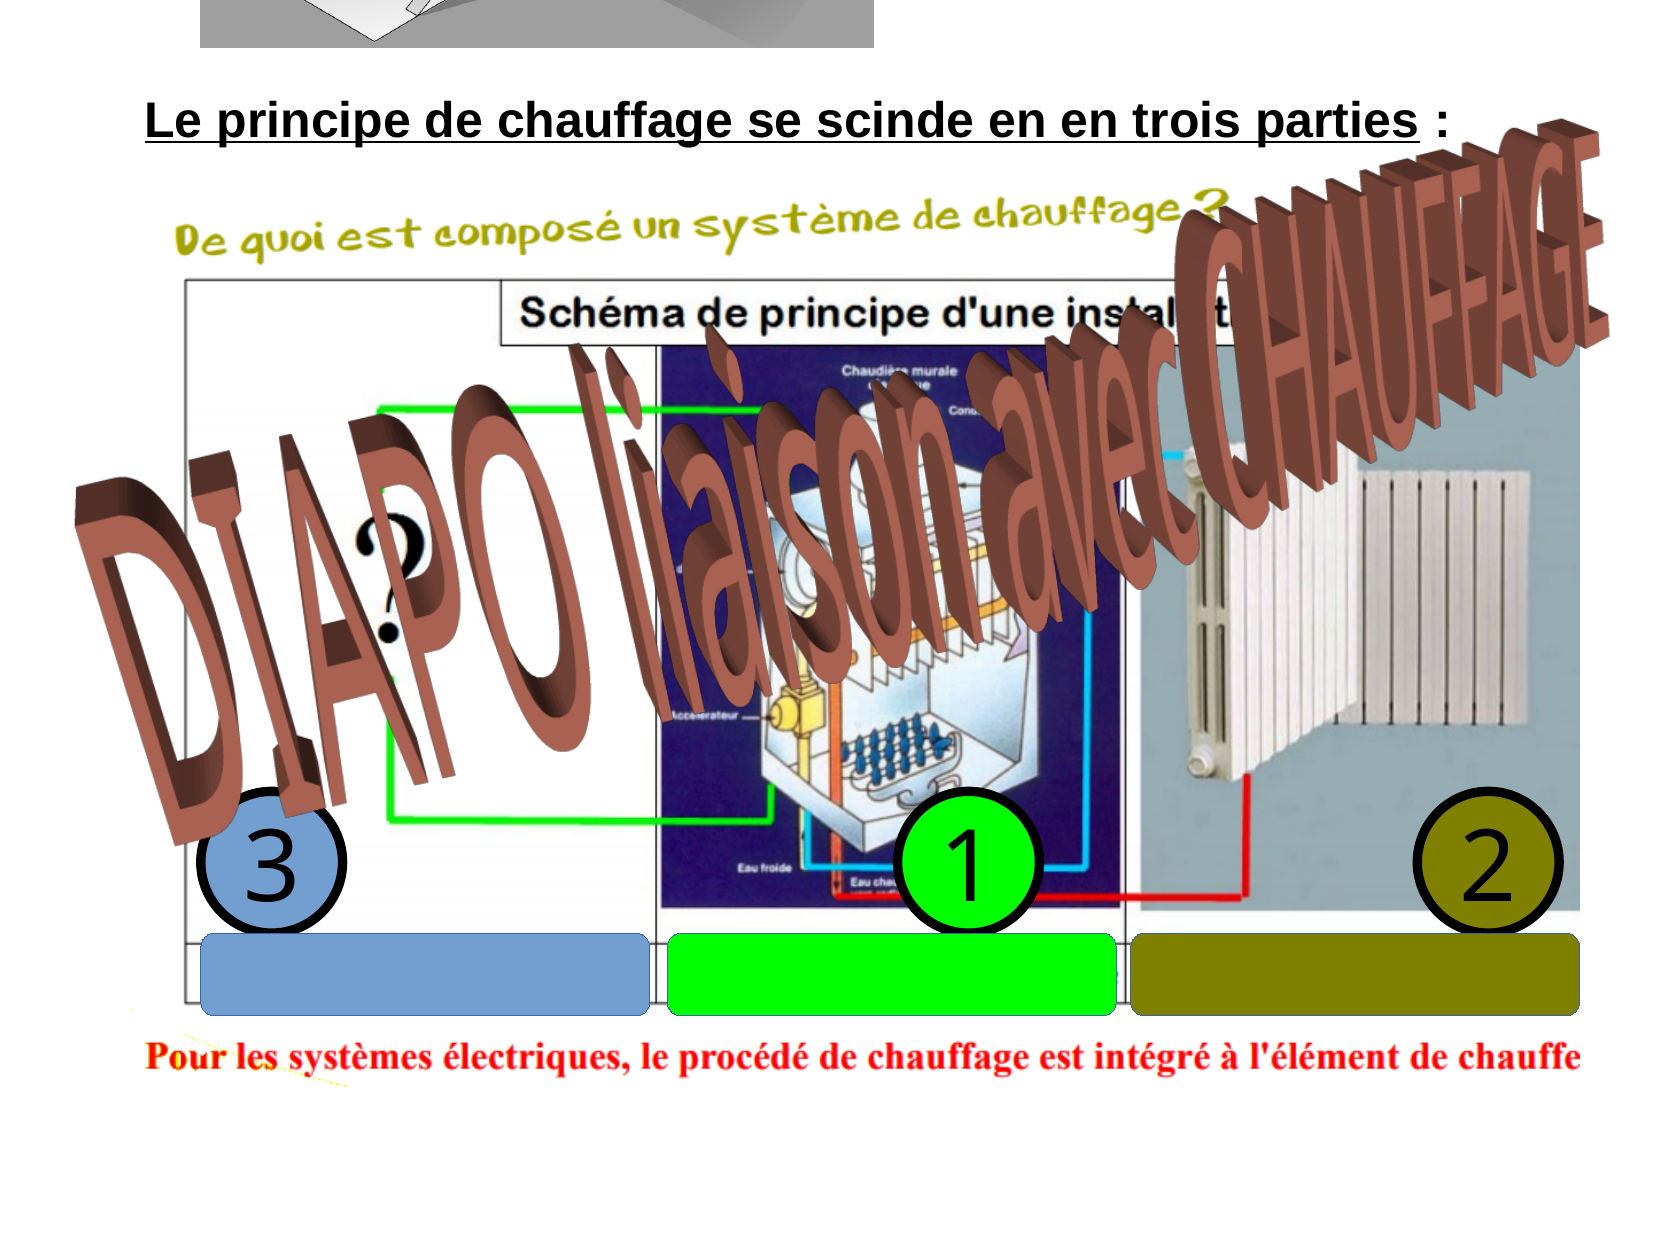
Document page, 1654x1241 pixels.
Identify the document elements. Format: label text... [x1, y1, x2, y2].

picture [200, 0, 874, 48]
picture [129, 164, 1580, 1087]
text_box [200, 933, 650, 1016]
text_box 1 [897, 791, 1040, 933]
picture [1537, 187, 1544, 232]
text_box 3 [200, 791, 343, 933]
text_box 2 [1417, 791, 1560, 933]
picture [1216, 265, 1248, 464]
text_box [667, 933, 1117, 1016]
text_box [1130, 933, 1580, 1016]
picture [129, 553, 219, 761]
text_box Le principe de chauffage se scinde en en trois parties : [129, 85, 1467, 164]
